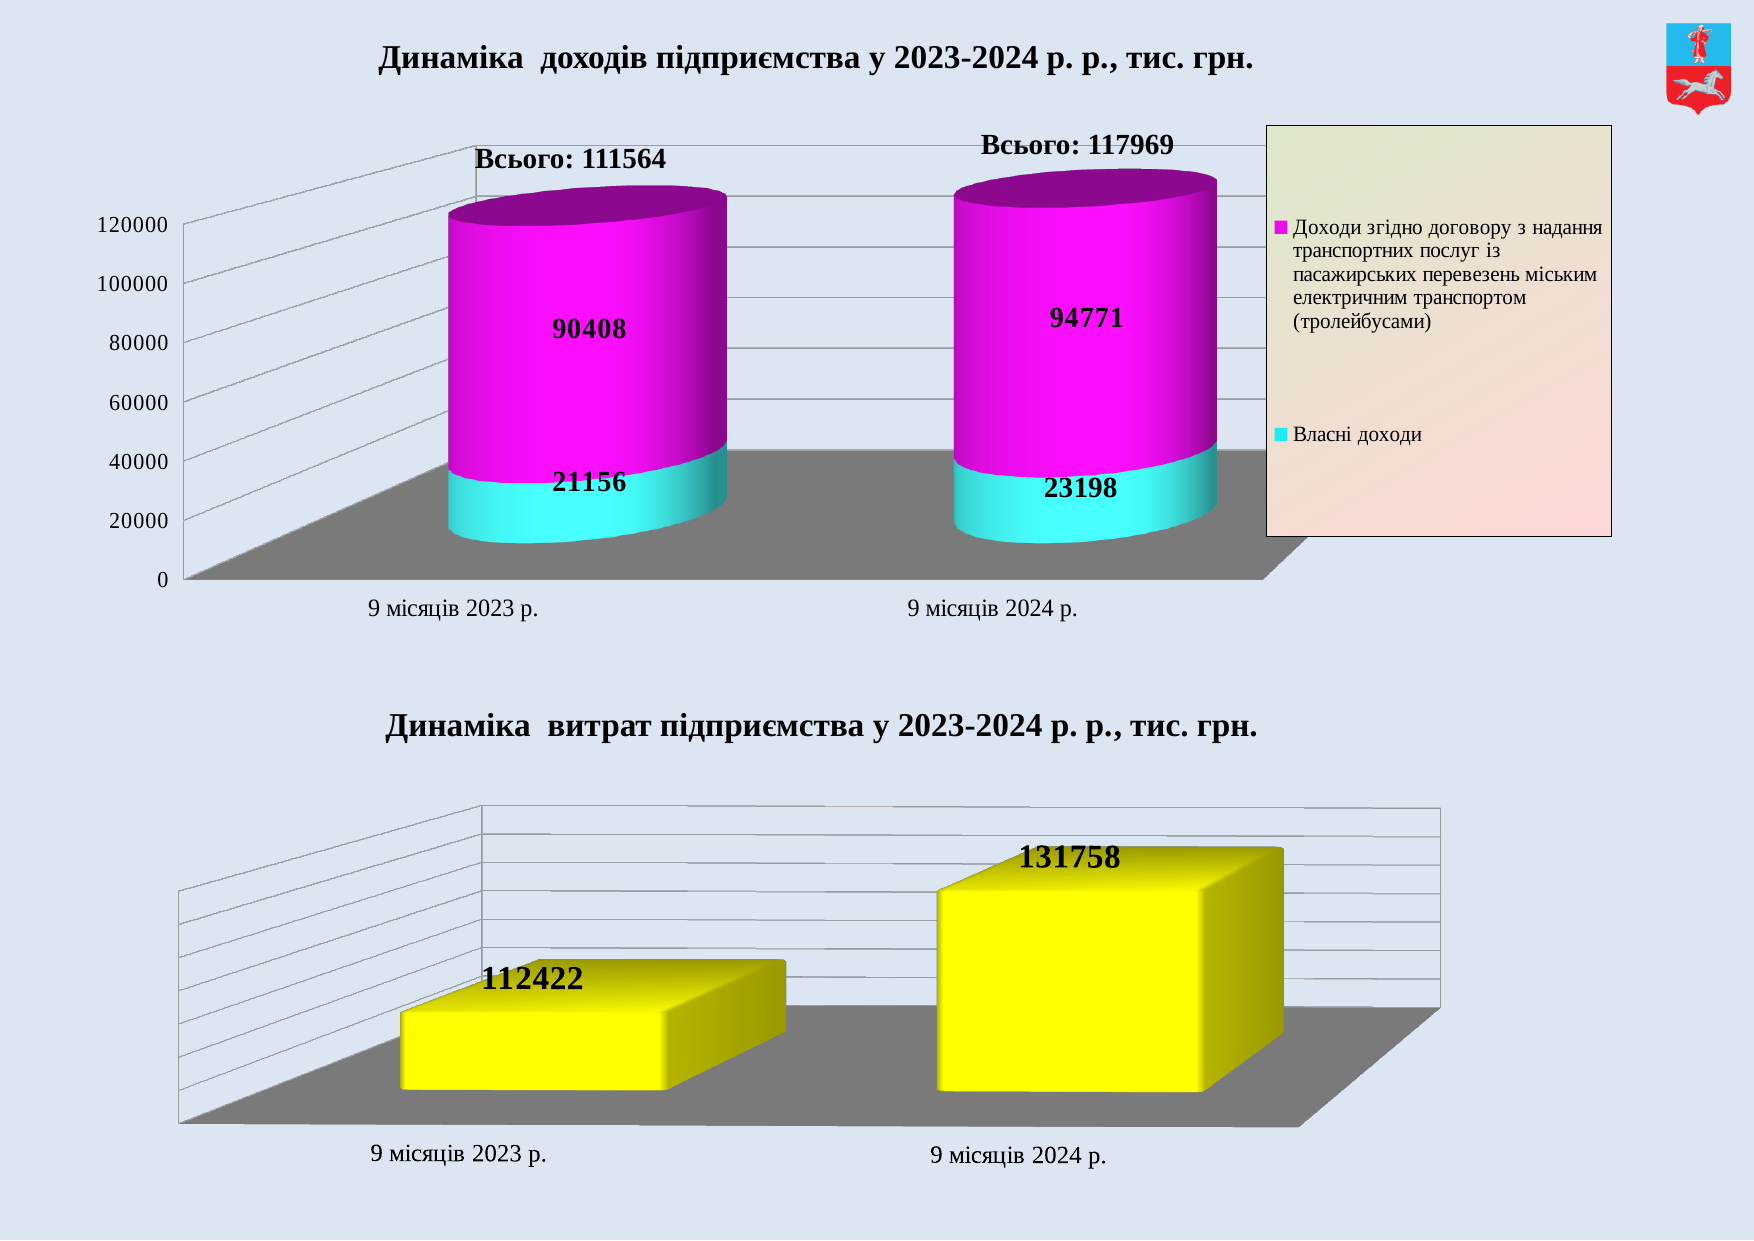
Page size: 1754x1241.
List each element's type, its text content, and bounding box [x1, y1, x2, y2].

text_box Всього: 117969 [927, 118, 1229, 168]
text_box 23198 [1003, 460, 1158, 511]
text_box Динаміка витрат підприємства у 2023-2024 р. р., тис. грн. [11, 696, 1632, 751]
chart [11, 782, 1607, 1195]
text_box Динаміка доходів підприємства у 2023-2024 р. р., тис. грн. [82, 27, 1550, 83]
chart [96, 100, 1640, 656]
text_box Всього: 111564 [420, 132, 722, 183]
picture [1663, 20, 1733, 117]
